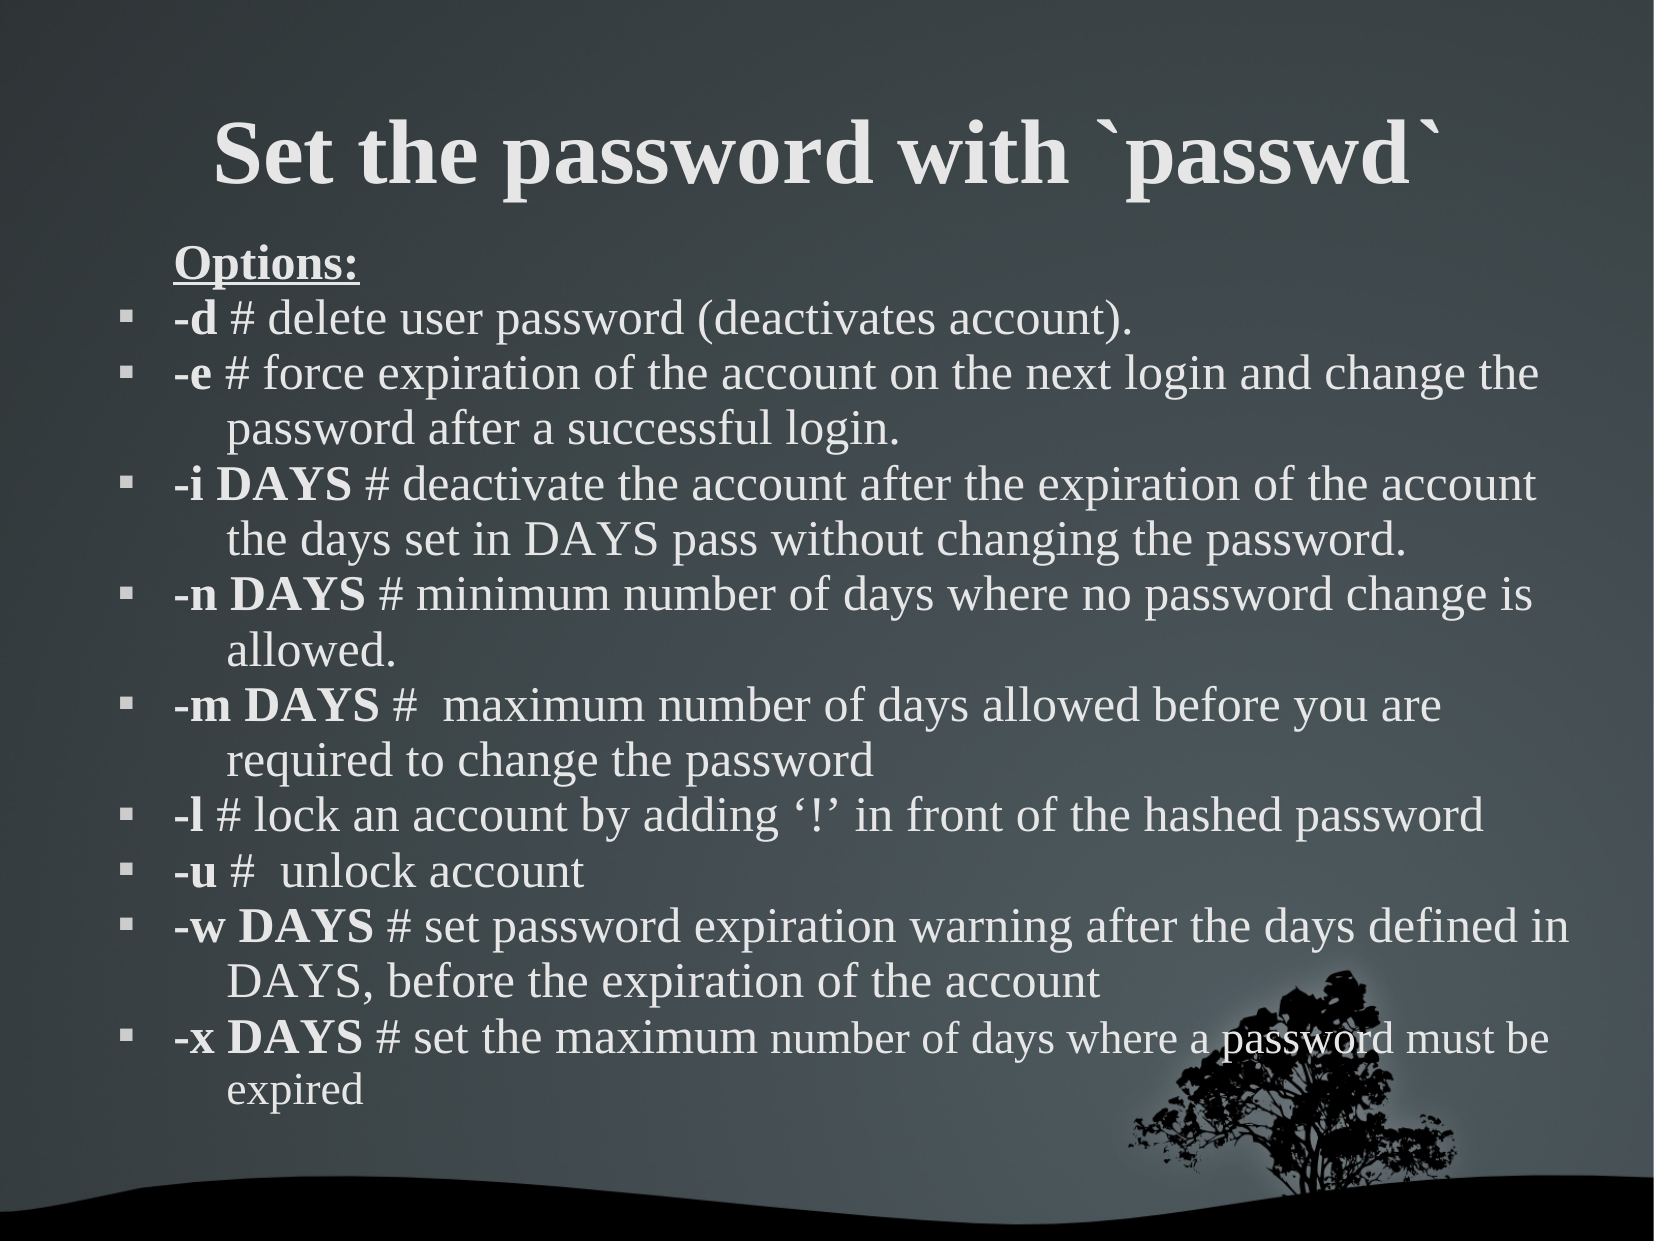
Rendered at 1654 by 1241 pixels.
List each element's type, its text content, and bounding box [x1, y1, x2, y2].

list Options: -d # delete user password (deactivates account). -e # force expiration of the account on the next login and change the password after a successful login. -i DAYS # deactivate the account after the expiration of the account the days set in DAYS pass without changing the password. -n DAYS # minimum number of days where no password change is allowed. -m DAYS # maximum number of days allowed before you are required to change the password -l # lock an account by adding ‘!’ in front of the hashed password -u # unlock account -w DAYS # set password expiration warning after the days defined in DAYS, before the expiration of the account -x DAYS # set the maximum number of days where a password must be expired [84, 234, 1573, 1230]
picture [0, 0, 1654, 1241]
title Set the password with `passwd` [82, 33, 1571, 273]
